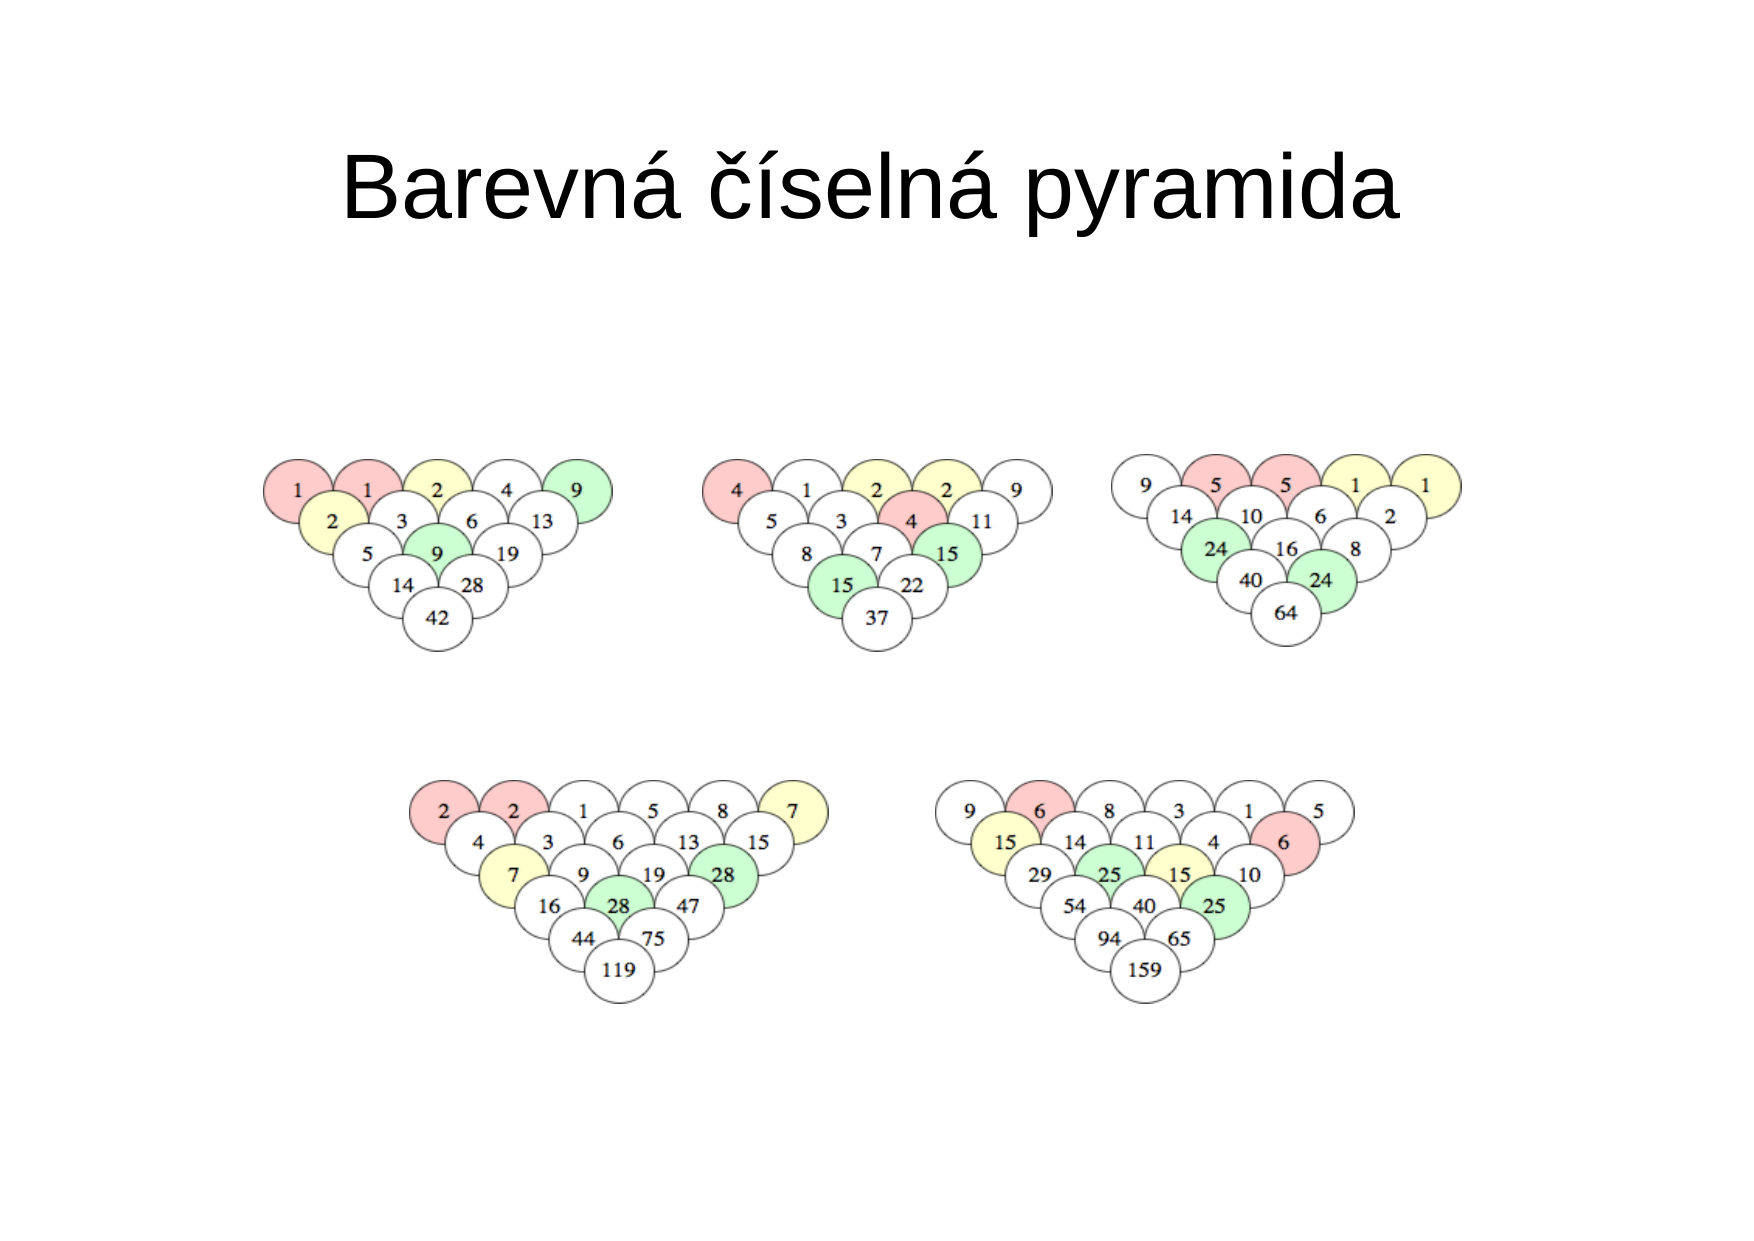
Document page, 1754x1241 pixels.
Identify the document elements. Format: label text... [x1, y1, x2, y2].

picture [702, 459, 1053, 652]
picture [409, 780, 829, 1004]
picture [1111, 454, 1462, 647]
title Barevná číselná pyramida [135, 93, 1608, 281]
picture [263, 459, 613, 652]
picture [935, 780, 1355, 1004]
